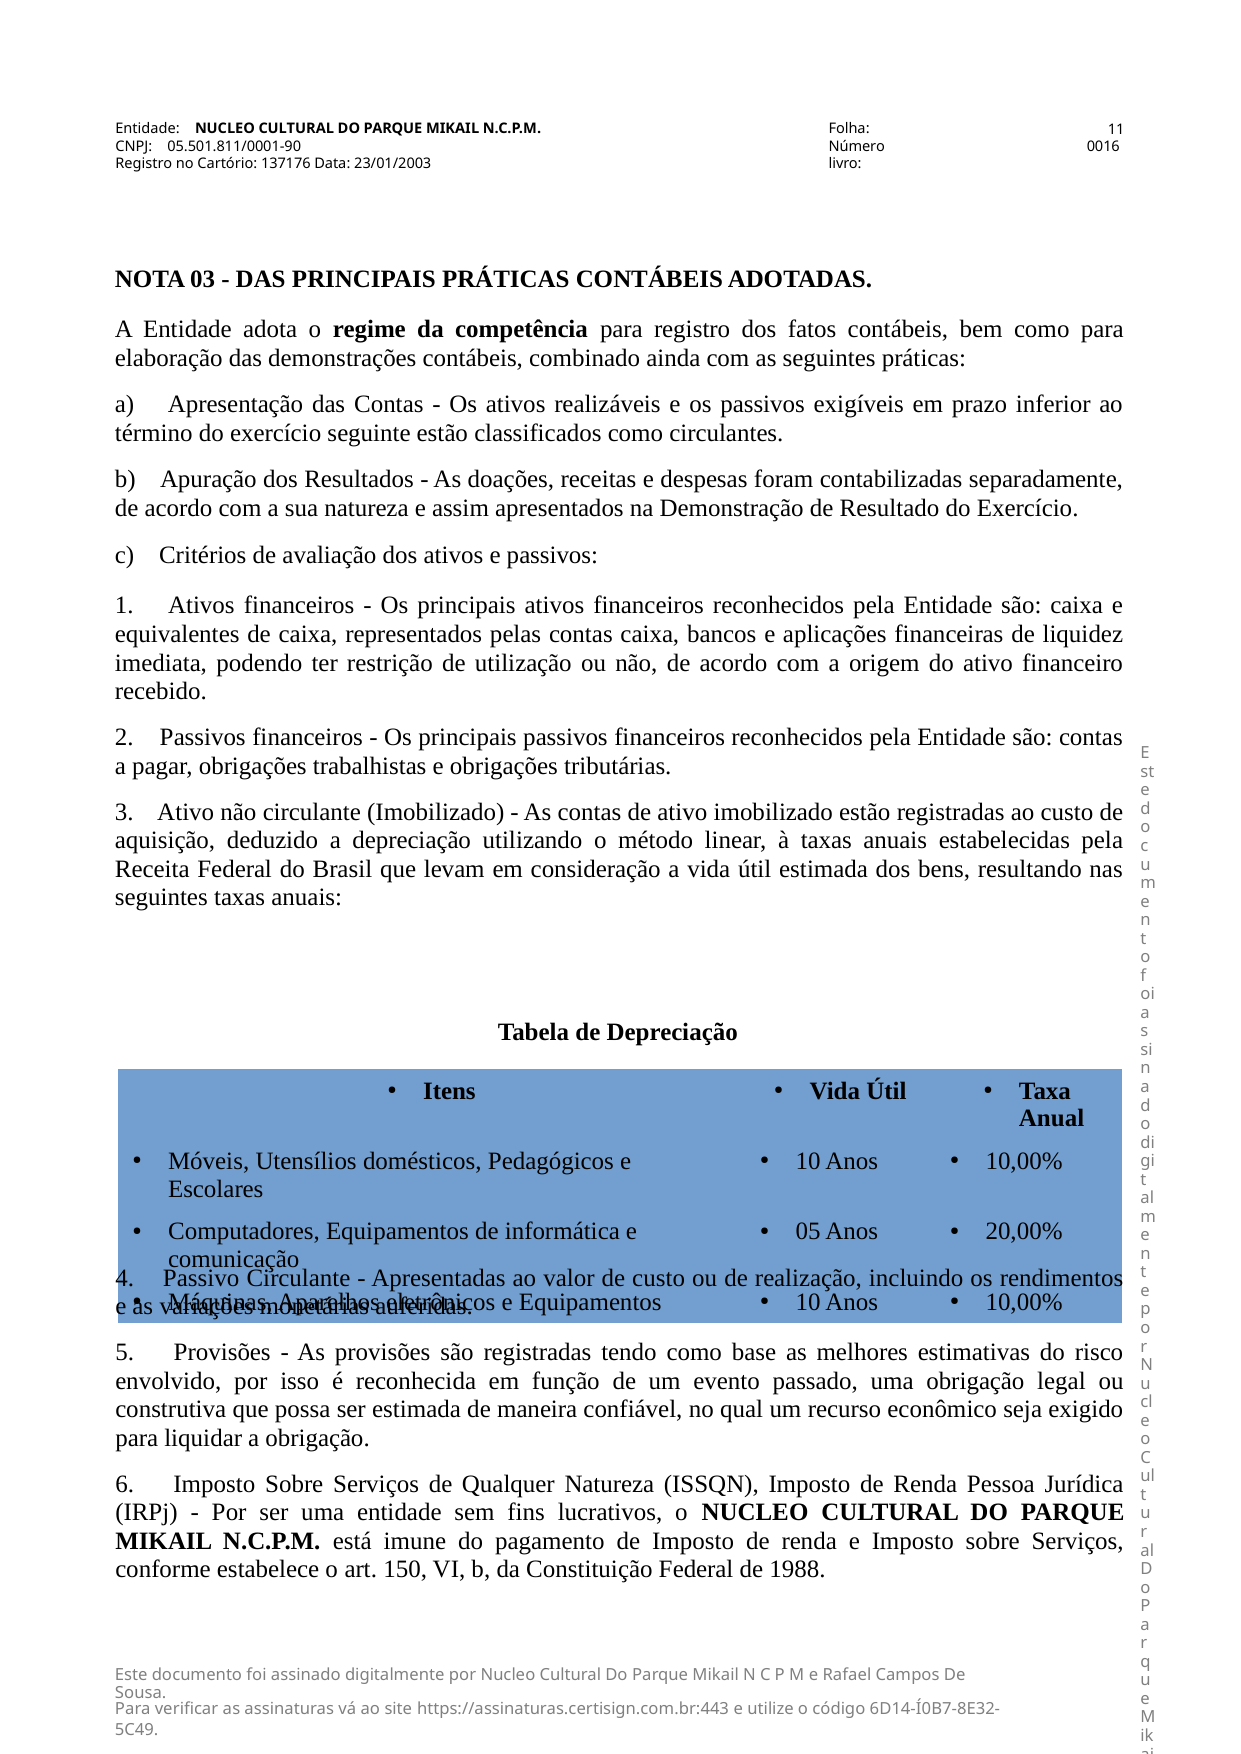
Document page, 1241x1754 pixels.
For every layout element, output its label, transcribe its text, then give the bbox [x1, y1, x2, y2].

text_box Tabela de Depreciação [498, 1015, 743, 1044]
text_box 11 0016 [1087, 120, 1125, 154]
table_header Vida Útil [746, 1069, 935, 1140]
table_cell 05 Anos [746, 1210, 935, 1262]
text_box Este documento foi assinado digitalmente por Nucleo Cultural Do Parque Mikail N C P M e Rafael Campos De Sousa. Para verificar as assinaturas vá ao site https://assinaturas.certisign.com.br:443 e utilize o código 6D14-10B7-8E32-5C49. [1140, 744, 1180, 1639]
table_cell 10 Anos [746, 1140, 935, 1210]
text_box 4. Passivo Circulante - Apresentadas ao valor de custo ou de realização, incluindo os rendimentos e as variações monetárias auferidas. 5. Provisões - As provisões são registradas tendo como base as melhores estimativas do risco envolvido, por isso é reconhecida em função de um evento passado, uma obrigação legal ou construtiva que possa ser estimada de maneira confiável, no qual um recurso econômico seja exigido para liquidar a obrigação. 6. Imposto Sobre Serviços de Qualquer Natureza (ISSQN), Imposto de Renda Pessoa Jurídica (IRPj) - Por ser uma entidade sem fins lucrativos, o NUCLEO CULTURAL DO PARQUE MIKAIL N.C.P.M. está imune do pagamento de Imposto de renda e Imposto sobre Serviços, conforme estabelece o art. 150, VI, b, da Constituição Federal de 1988. [116, 1262, 1125, 1607]
table_cell Móveis, Utensílios domésticos, Pedagógicos e Escolares [118, 1140, 746, 1210]
text_box Folha: Número livro: [828, 119, 919, 154]
table_cell Computadores, Equipamentos de informática e comunicação [118, 1210, 746, 1262]
table_cell 20,00% [935, 1210, 1122, 1262]
table_cell 10,00% [935, 1140, 1122, 1210]
text_box Entidade: NUCLEO CULTURAL DO PARQUE MIKAIL N.C.P.M. CNPJ: 05.501.811/0001-90 Registro no Cartório: 137176 Data: 23/01/2003 [115, 119, 620, 174]
table_header Taxa Anual [935, 1069, 1122, 1140]
text_box Este documento foi assinado digitalmente por Nucleo Cultural Do Parque Mikail N C P M e Rafael Campos De Sousa. Para verificar as assinaturas vá ao site https://assinaturas.certisign.com.br:443 e utilize o código 6D14-Í0B7-8E32-5C49. [115, 1665, 1010, 1705]
table_header Itens [118, 1069, 746, 1140]
text_box NOTA 03 - DAS PRINCIPAIS PRÁTICAS CONTÁBEIS ADOTADAS. A Entidade adota o regime da competência para registro dos fatos contábeis, bem como para elaboração das demonstrações contábeis, combinado ainda com as seguintes práticas: a) Apresentação das Contas - Os ativos realizáveis e os passivos exigíveis em prazo inferior ao término do exercício seguinte estão classificados como circulantes. b) Apuração dos Resultados - As doações, receitas e despesas foram contabilizadas separadamente, de acordo com a sua natureza e assim apresentados na Demonstração de Resultado do Exercício. c) Critérios de avaliação dos ativos e passivos: 1. Ativos financeiros - Os principais ativos financeiros reconhecidos pela Entidade são: caixa e equivalentes de caixa, representados pelas contas caixa, bancos e aplicações financeiras de liquidez imediata, podendo ter restrição de utilização ou não, de acordo com a origem do ativo financeiro recebido. 2. Passivos financeiros - Os principais passivos financeiros reconhecidos pela Entidade são: contas a pagar, obrigações trabalhistas e obrigações tributárias. 3. Ativo não circulante (Imobilizado) - As contas de ativo imobilizado estão registradas ao custo de aquisição, deduzido a depreciação utilizando o método linear, à taxas anuais estabelecidas pela Receita Federal do Brasil que levam em consideração a vida útil estimada dos bens, resultando nas seguintes taxas anuais: [115, 263, 1125, 987]
